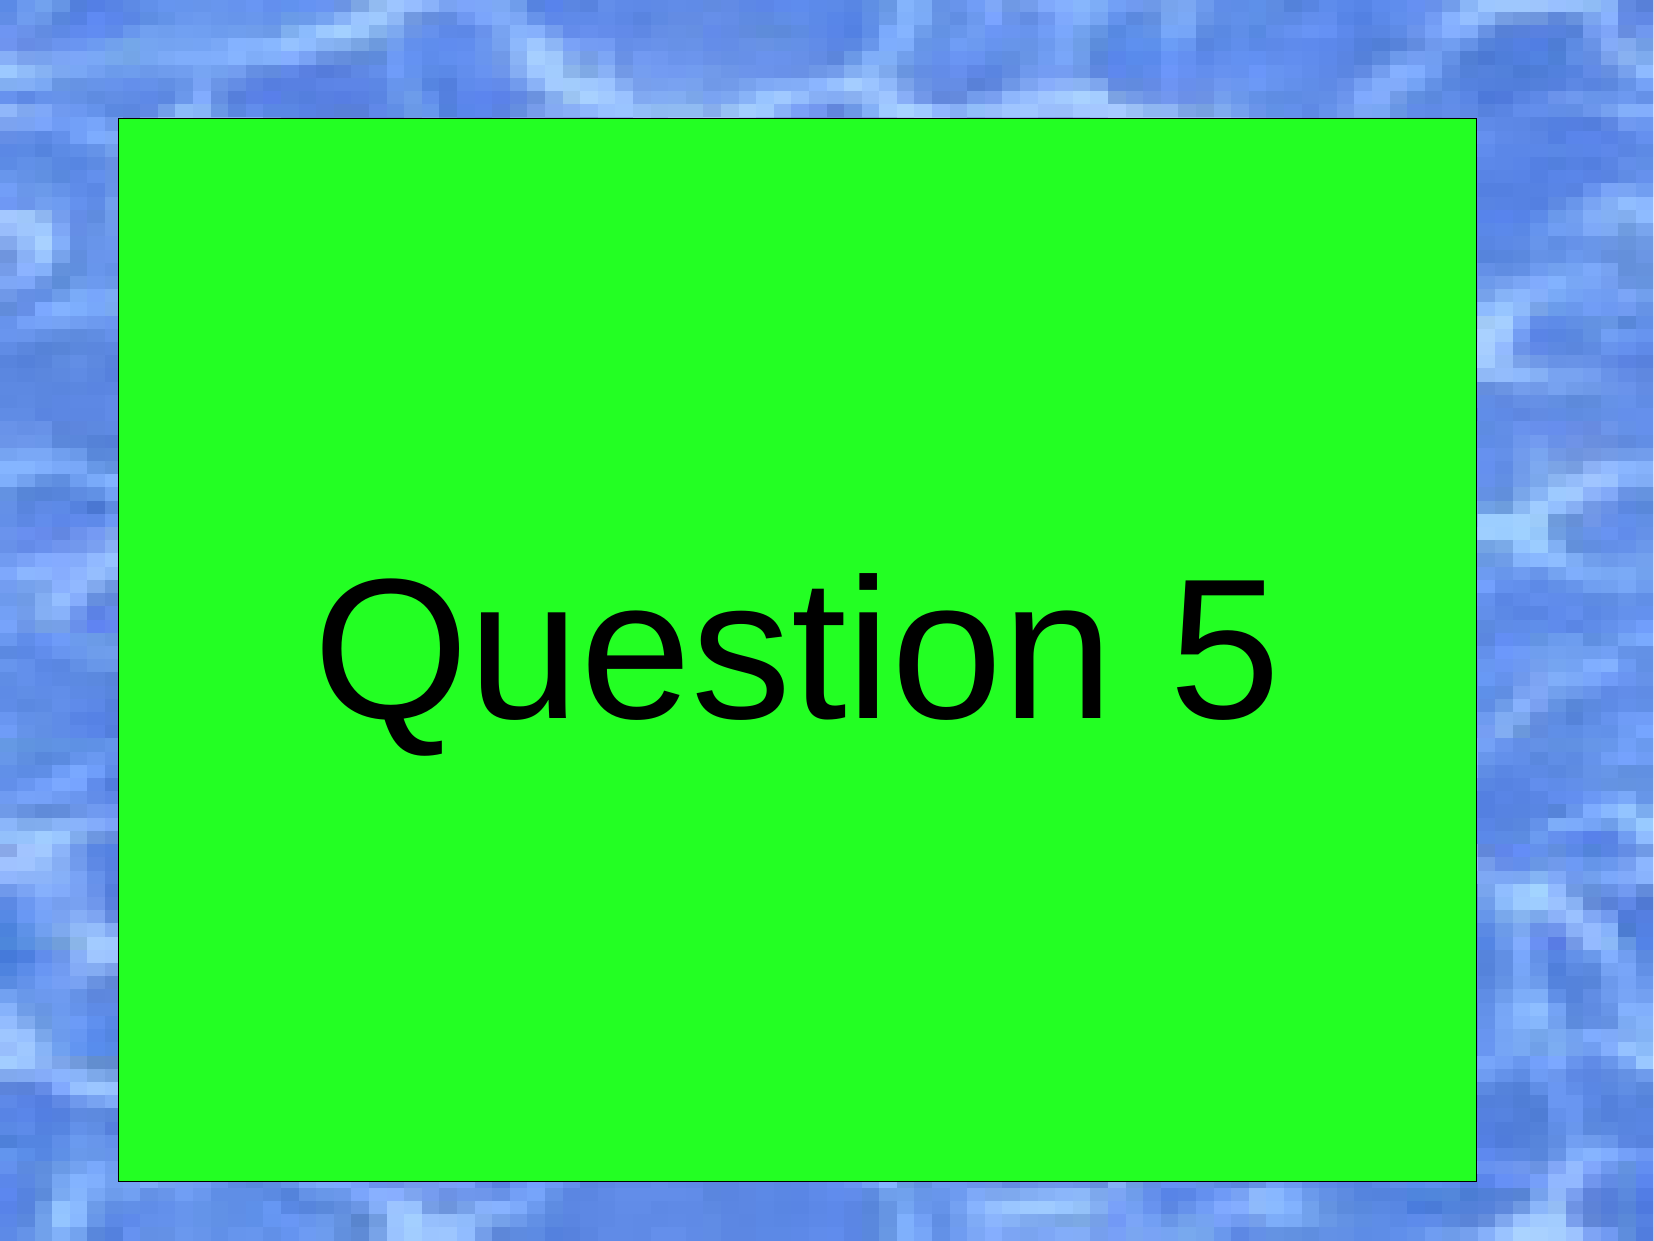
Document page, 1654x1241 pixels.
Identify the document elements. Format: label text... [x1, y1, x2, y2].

text_box Question 5 [118, 118, 1477, 1182]
picture [0, 0, 1654, 1241]
